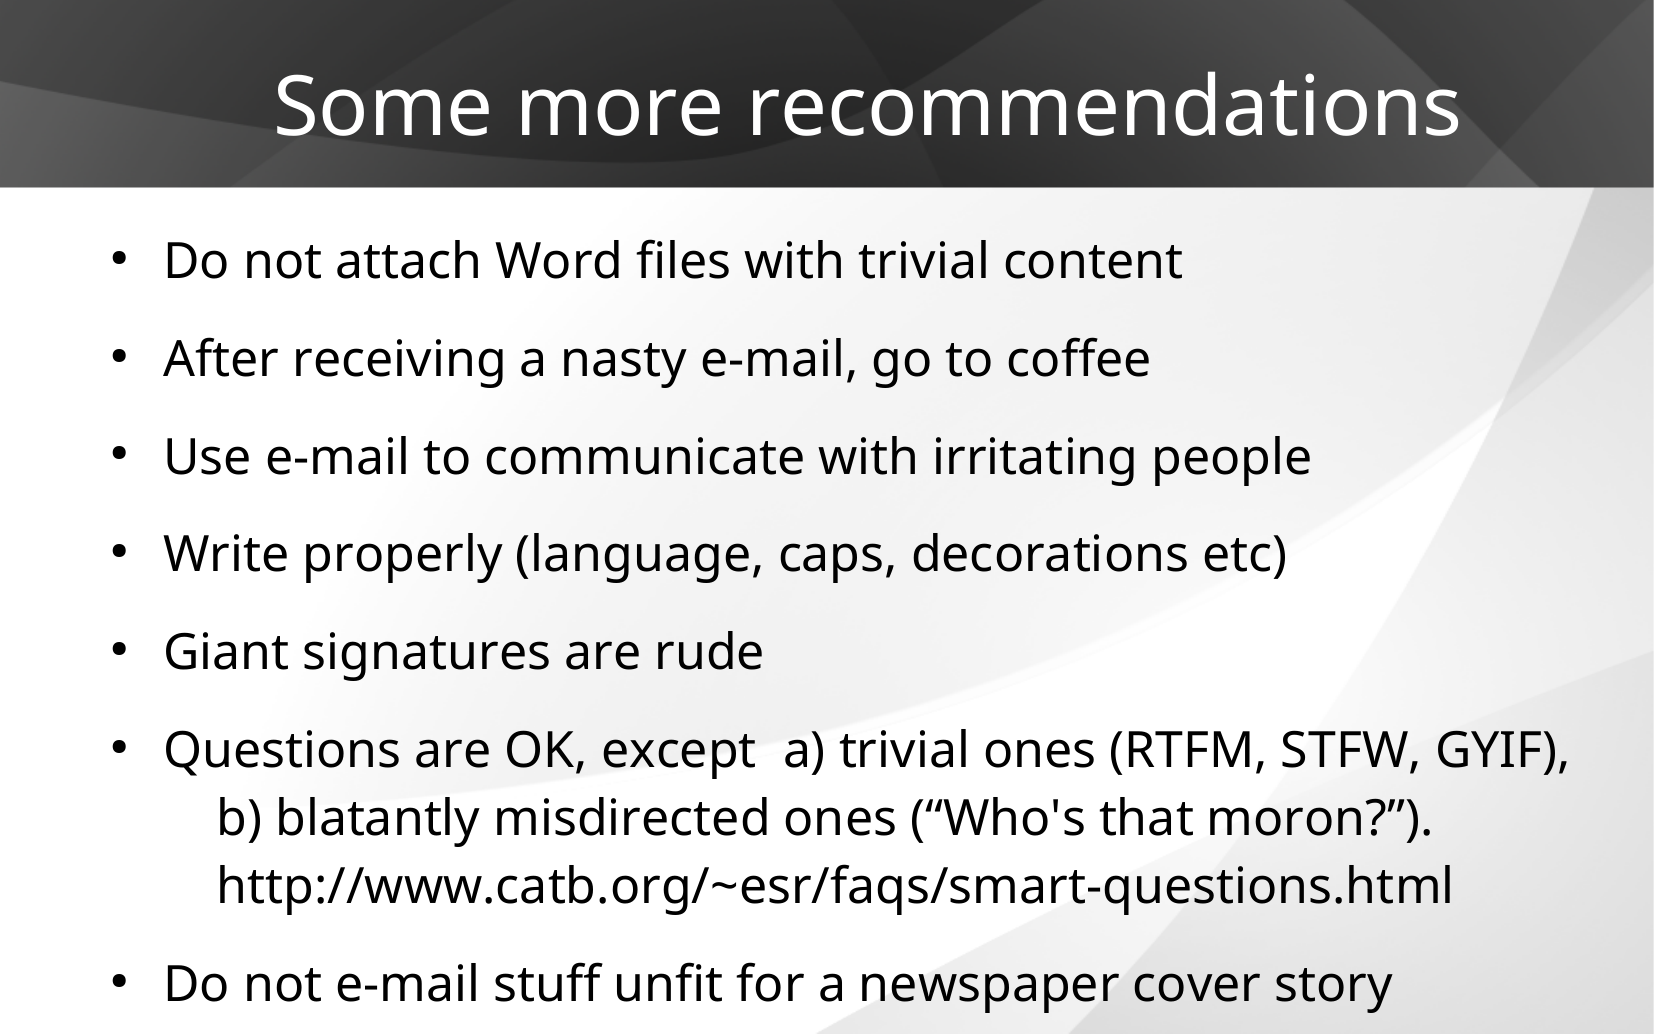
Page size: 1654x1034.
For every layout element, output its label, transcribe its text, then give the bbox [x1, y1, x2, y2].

picture [0, 0, 1654, 1034]
title Some more recommendations [124, 0, 1613, 208]
list Do not attach Word files with trivial content After receiving a nasty e-mail, go to coffee Use e-mail to communicate with irritating people Write properly (language, caps, decorations etc) Giant signatures are rude Questions are OK, except a) trivial ones (RTFM, STFW, GYIF), b) blatantly misdirected ones (“Who's that moron?”). http://www.catb.org/~esr/faqs/smart-questions.html Do not e-mail stuff unfit for a newspaper cover story [75, 225, 1613, 1013]
